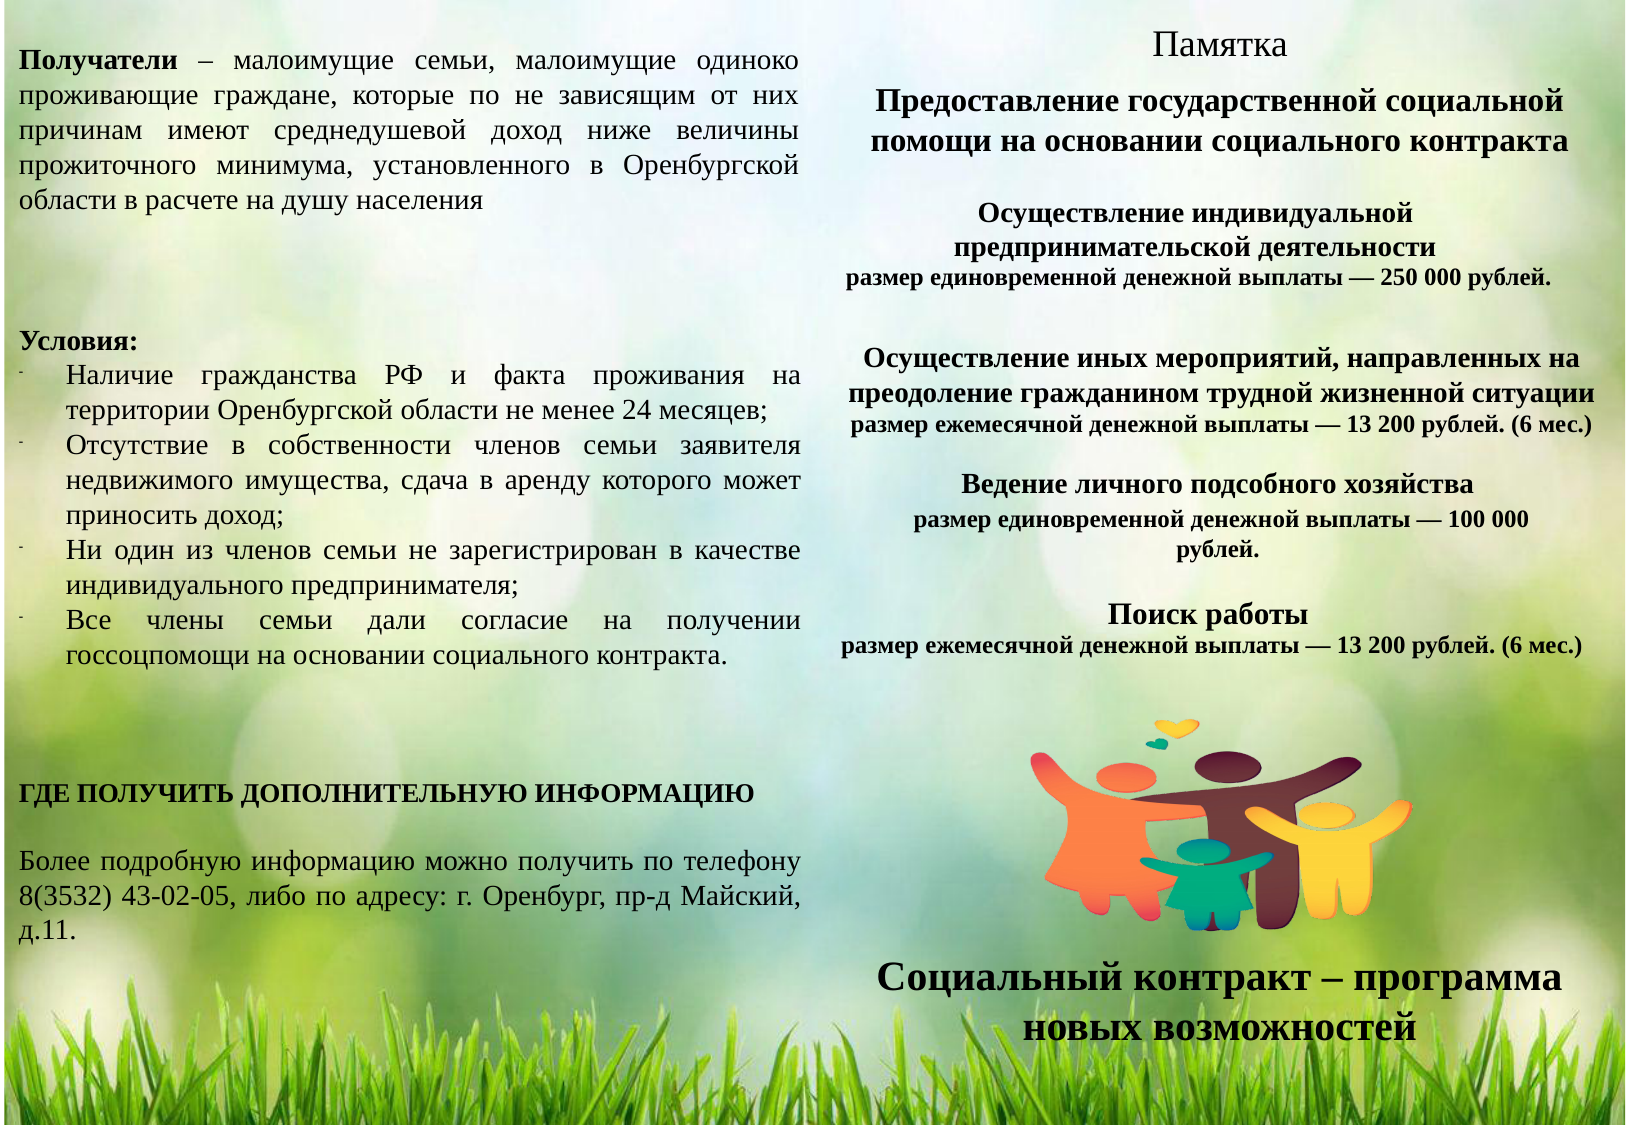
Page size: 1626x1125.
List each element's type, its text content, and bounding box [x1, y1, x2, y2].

text_box Получатели – малоимущие семьи, малоимущие одиноко проживающие граждане, которые по не зависящим от них причинам имеют среднедушевой доход ниже величины прожиточного минимума, установленного в Оренбургской области в расчете на душу населения [4, 33, 815, 223]
text_box Осуществление иных мероприятий, направленных на преодоление гражданином трудной жизненной ситуации размер ежемесячной денежной выплаты — 13 200 рублей. (6 мес.) [816, 330, 1625, 446]
text_box Поиск работы размер ежемесячной денежной выплаты — 13 200 рублей. (6 мес.) [816, 589, 1608, 697]
picture [4, 0, 1626, 1125]
text_box Социальный контракт – программа новых возможностей [814, 941, 1625, 1057]
text_box ГДЕ ПОЛУЧИТЬ ДОПОЛНИТЕЛЬНУЮ ИНФОРМАЦИЮ Более подробную информацию можно получить по телефону 8(3532) 43-02-05, либо по адресу: г. Оренбург, пр-д Майский, д.11. [4, 768, 817, 954]
text_box Осуществление индивидуальной предпринимательской деятельности размер единовременной денежной выплаты — 250 000 рублей. [803, 188, 1596, 301]
text_box Ведение личного подсобного хозяйства размер единовременной денежной выплаты — 100 000 рублей. [874, 460, 1562, 577]
text_box Условия: Наличие гражданства РФ и факта проживания на территории Оренбургской области не менее 24 месяцев; Отсутствие в собственности членов семьи заявителя недвижимого имущества, сдача в аренду которого может приносить доход; Ни один из членов семьи не зарегистрирован в качестве индивидуального предпринимателя; Все члены семьи дали согласие на получении госсоцпомощи на основании социального контракта. [4, 313, 817, 678]
text_box Предоставление государственной социальной помощи на основании социального контракта [815, 71, 1625, 166]
text_box Памятка [814, 11, 1625, 71]
